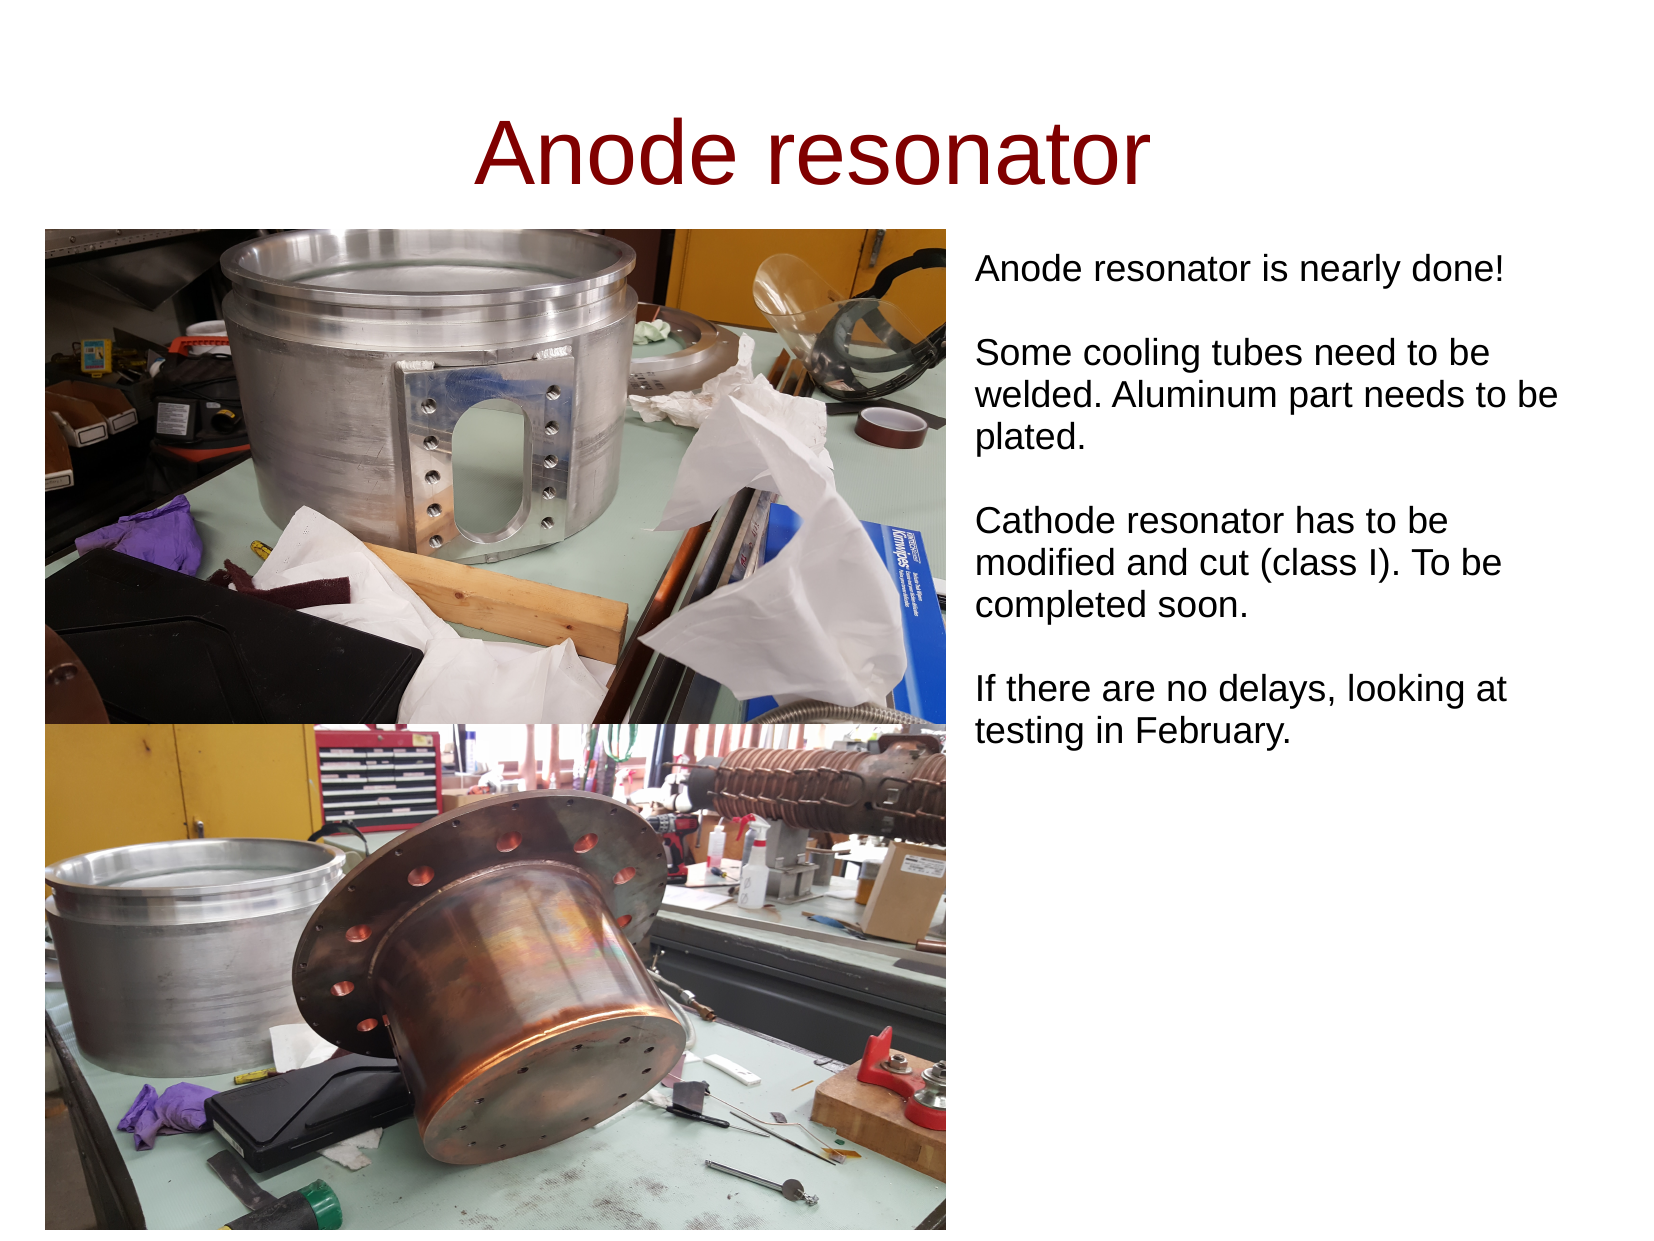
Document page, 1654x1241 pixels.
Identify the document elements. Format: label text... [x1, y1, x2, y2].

picture [45, 229, 946, 1231]
text_box Anode resonator is nearly done! Some cooling tubes need to be welded. Aluminum part needs to be plated. Cathode resonator has to be modified and cut (class I). To be completed soon. If there are no delays, looking at testing in February. [960, 240, 1606, 759]
title Anode resonator [82, 49, 1571, 257]
